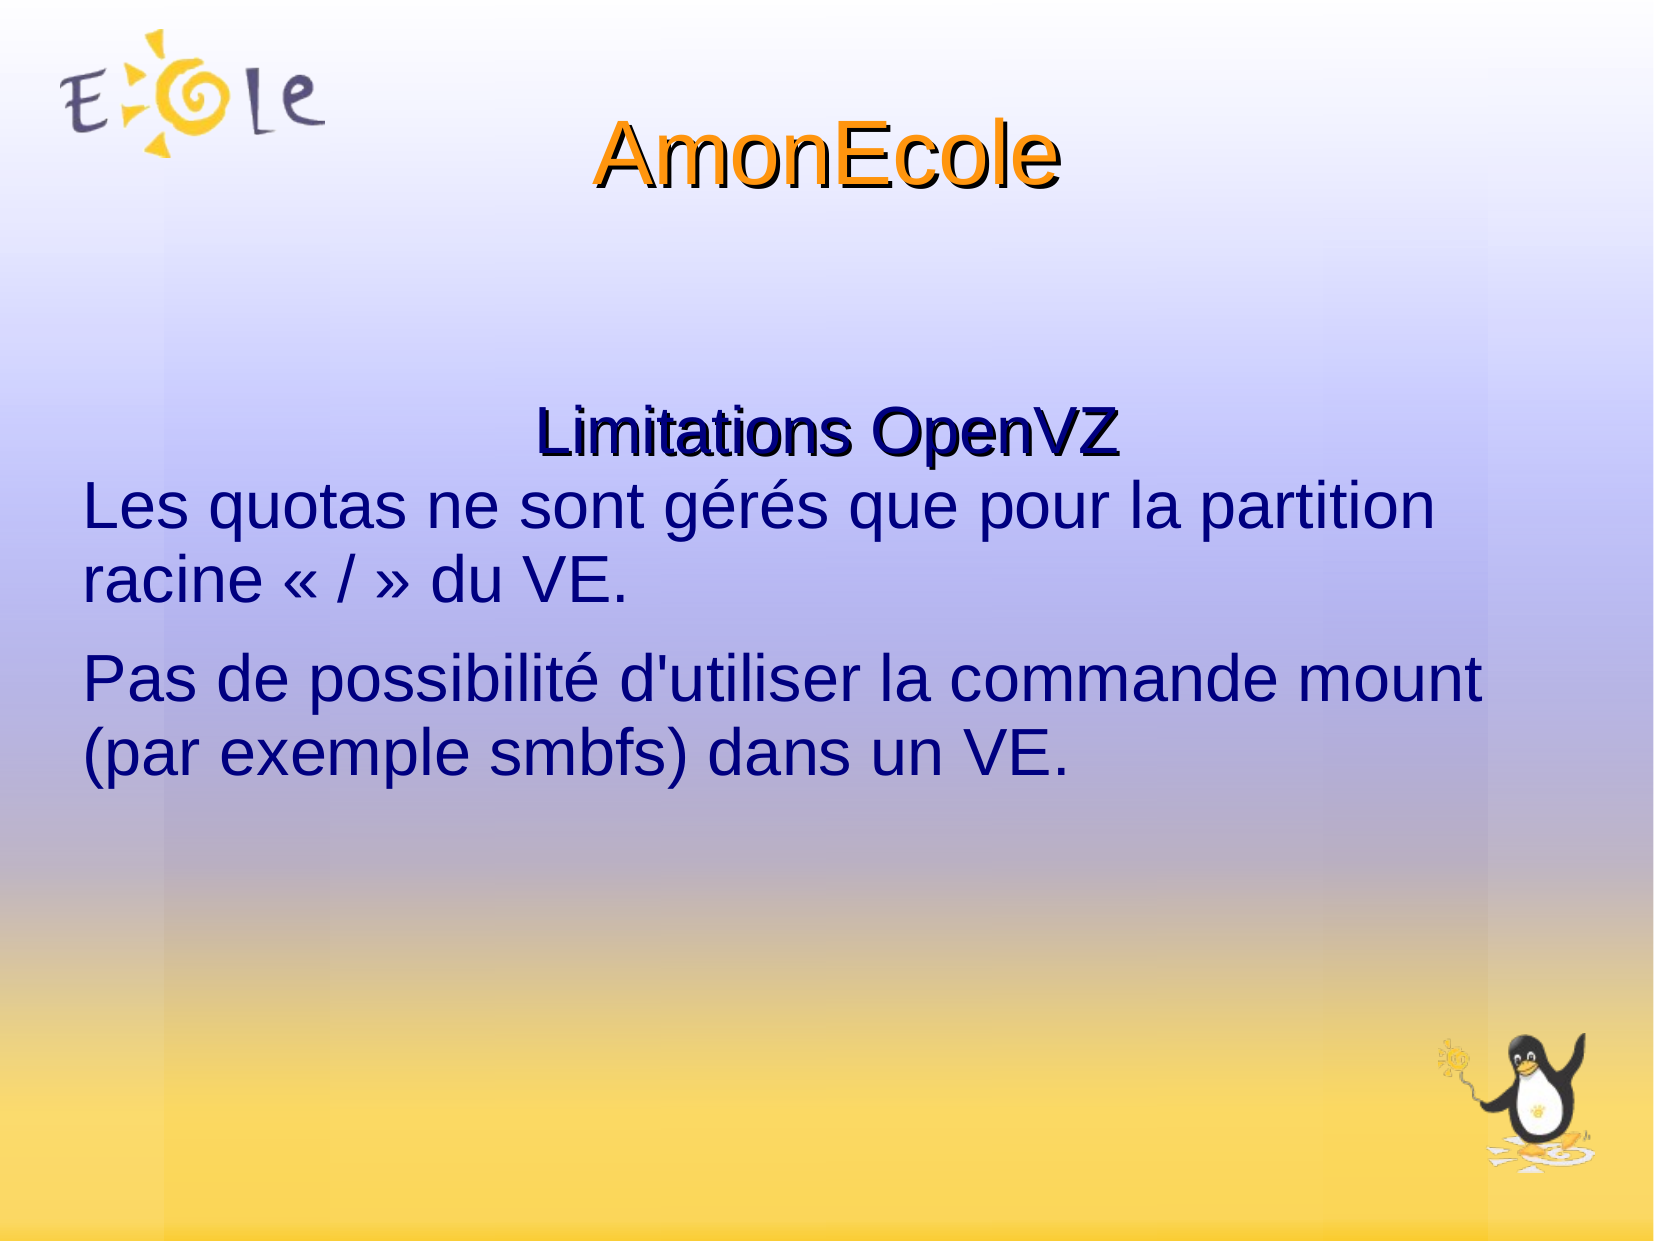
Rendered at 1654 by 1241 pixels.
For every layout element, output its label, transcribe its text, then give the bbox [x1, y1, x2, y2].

subtitle Limitations OpenVZ Les quotas ne sont gérés que pour la partition racine « / » du VE. Pas de possibilité d'utiliser la commande mount (par exemple smbfs) dans un VE. [82, 242, 1571, 1062]
title AmonEcole [82, 49, 1571, 242]
picture [0, 0, 1654, 1241]
